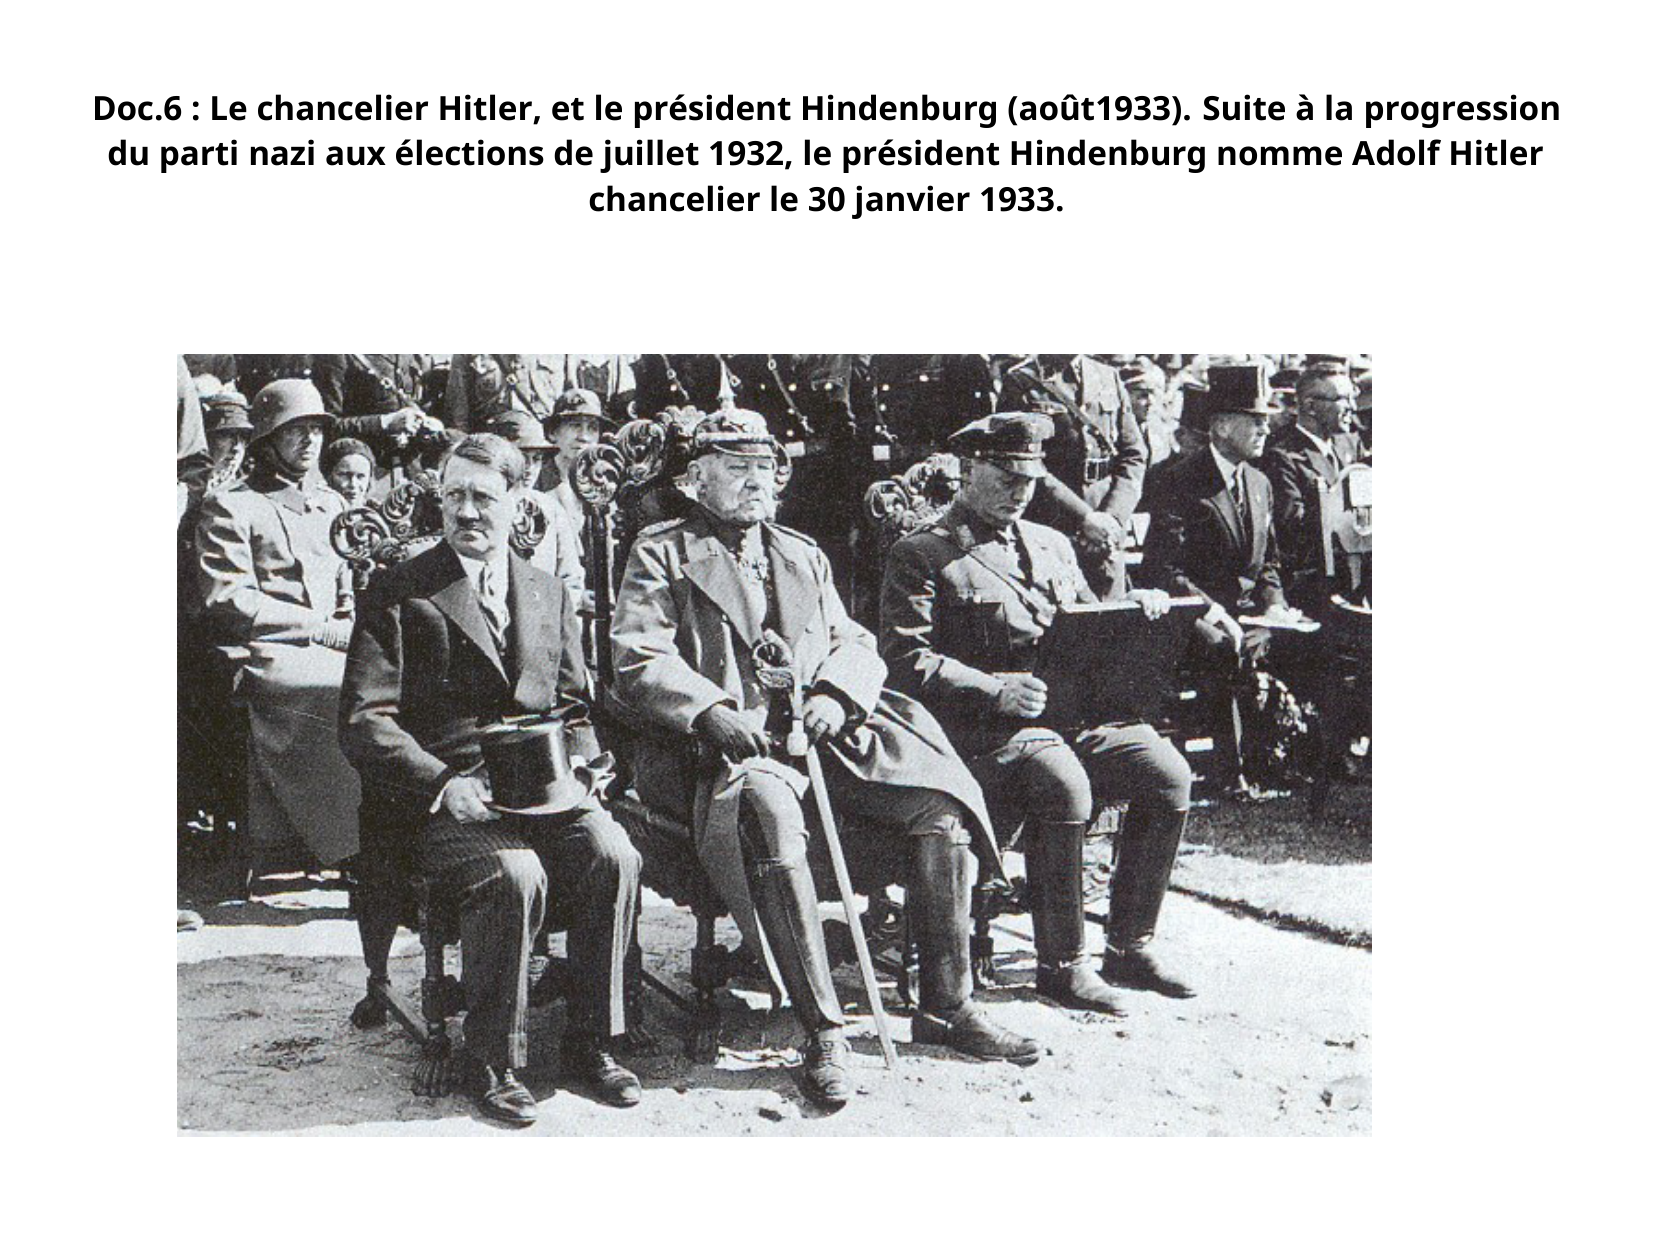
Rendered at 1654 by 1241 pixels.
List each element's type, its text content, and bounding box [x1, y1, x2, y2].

picture [177, 354, 1372, 1137]
title Doc.6 : Le chancelier Hitler, et le président Hindenburg (août1933). Suite à la progression du parti nazi aux élections de juillet 1932, le président Hindenburg nomme Adolf Hitler chancelier le 30 janvier 1933. [82, 56, 1571, 250]
